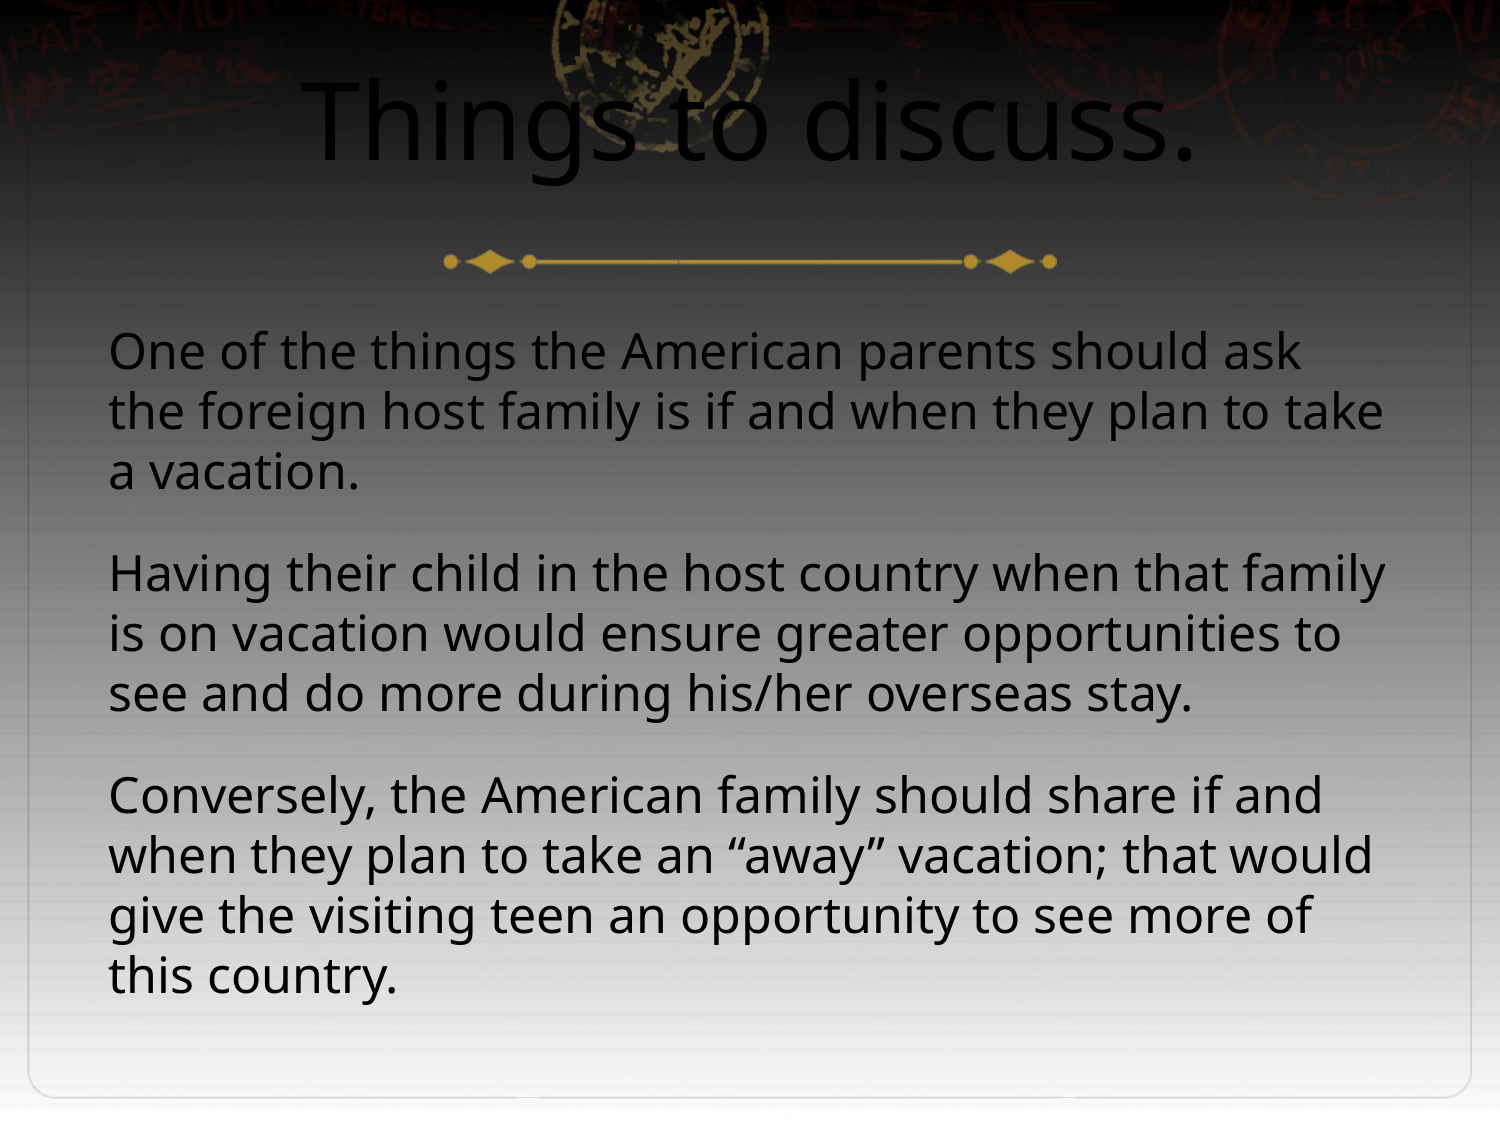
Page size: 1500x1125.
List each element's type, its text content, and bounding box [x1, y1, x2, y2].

list One of the things the American parents should ask the foreign host family is if and when they plan to take a vacation. Having their child in the host country when that family is on vacation would ensure greater opportunities to see and do more during his/her overseas stay. Conversely, the American family should share if and when they plan to take an “away” vacation; that would give the visiting teen an opportunity to see more of this country. [93, 312, 1407, 1011]
picture [0, 0, 1500, 1125]
title Things to discuss. [93, 45, 1407, 233]
